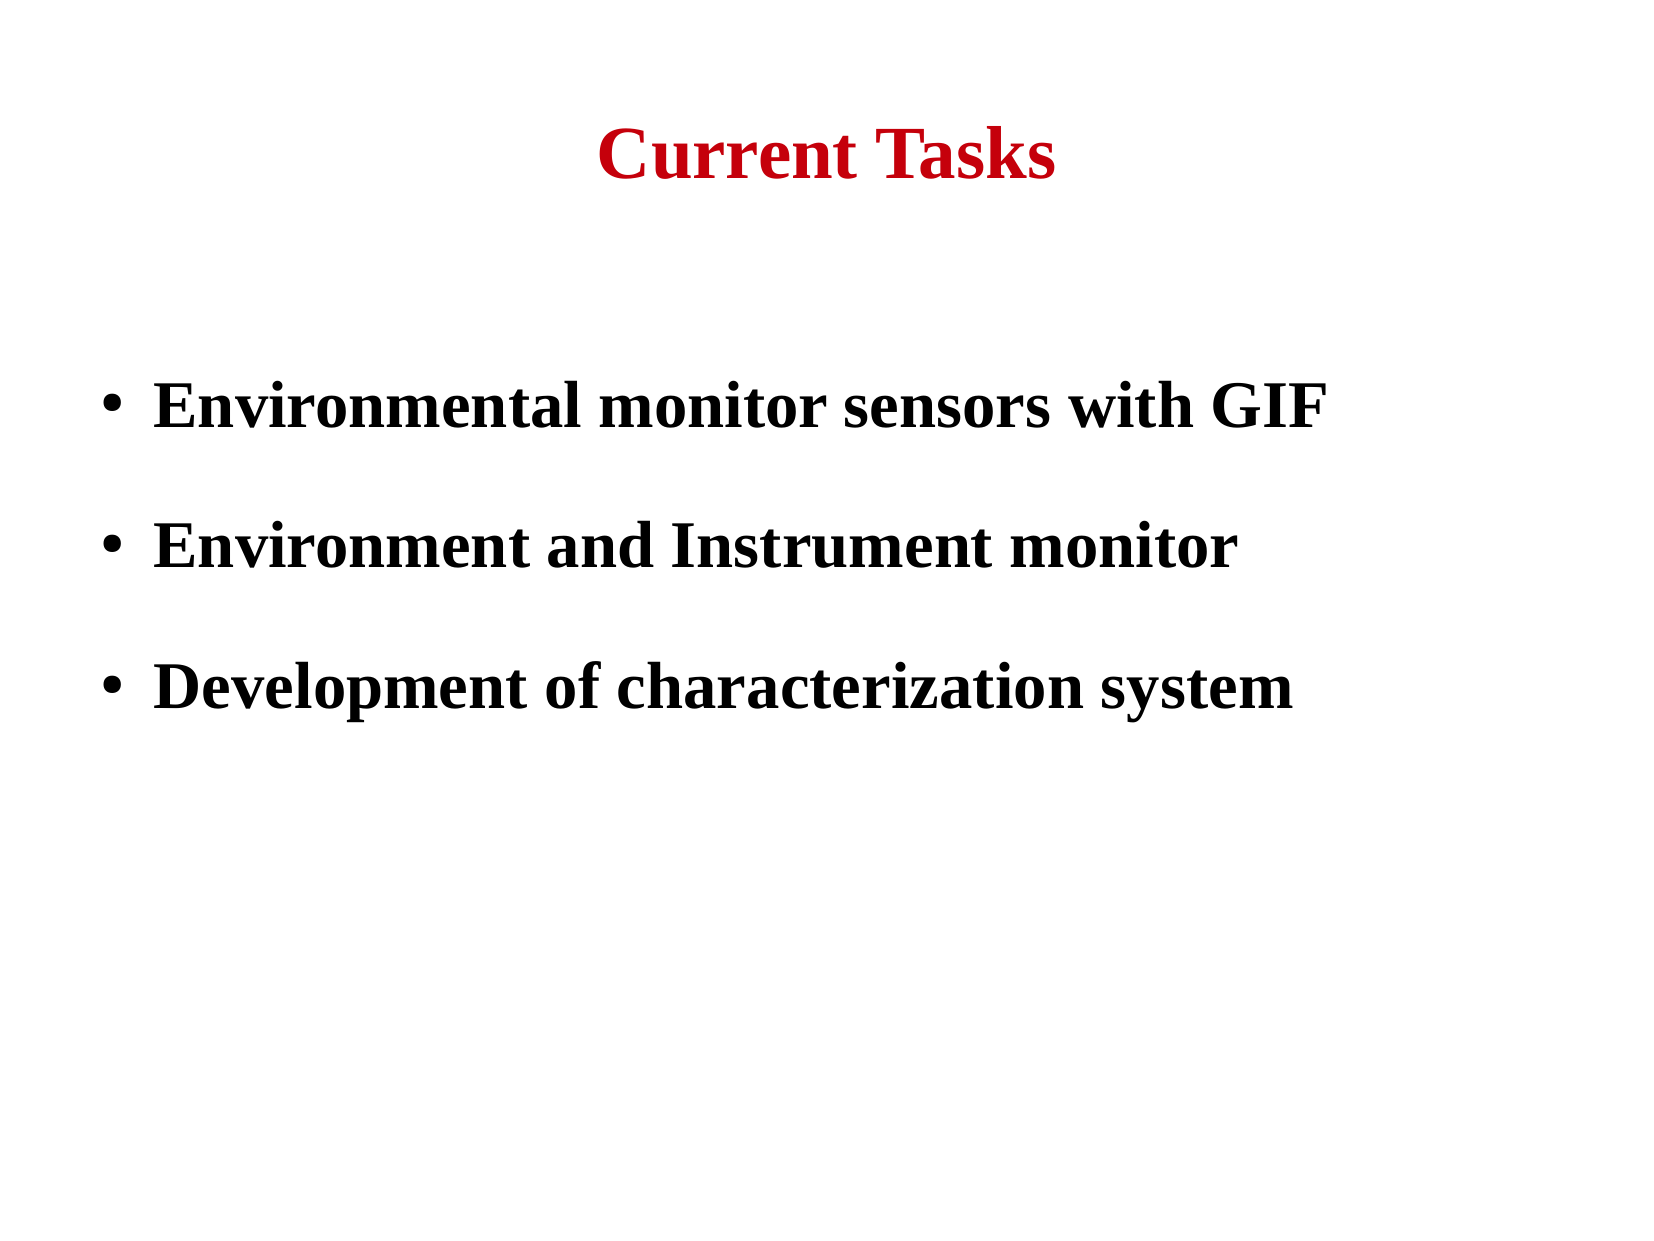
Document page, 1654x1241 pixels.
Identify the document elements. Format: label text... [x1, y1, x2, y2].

title Current Tasks [82, 49, 1571, 257]
list Environmental monitor sensors with GIF Environment and Instrument monitor Development of characterization system [82, 330, 1571, 1010]
